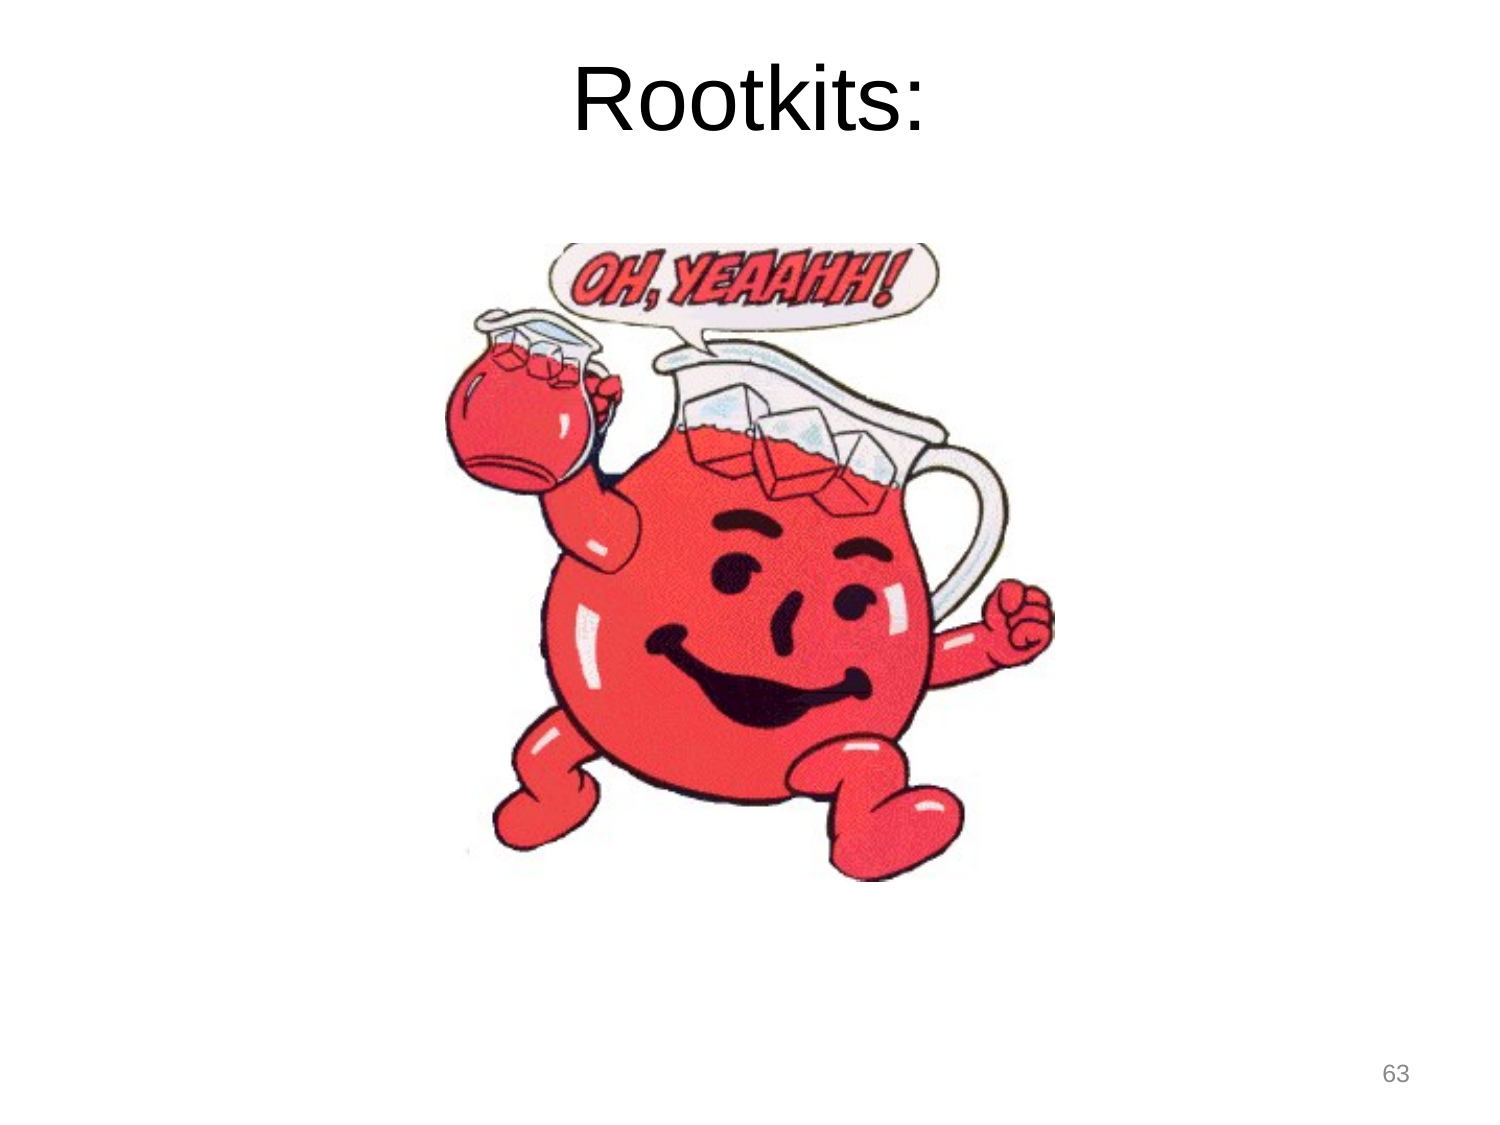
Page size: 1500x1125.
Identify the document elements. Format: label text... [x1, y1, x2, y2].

title Rootkits: [0, 0, 1500, 188]
text_box <number> [1074, 1042, 1426, 1103]
picture [445, 243, 1055, 882]
